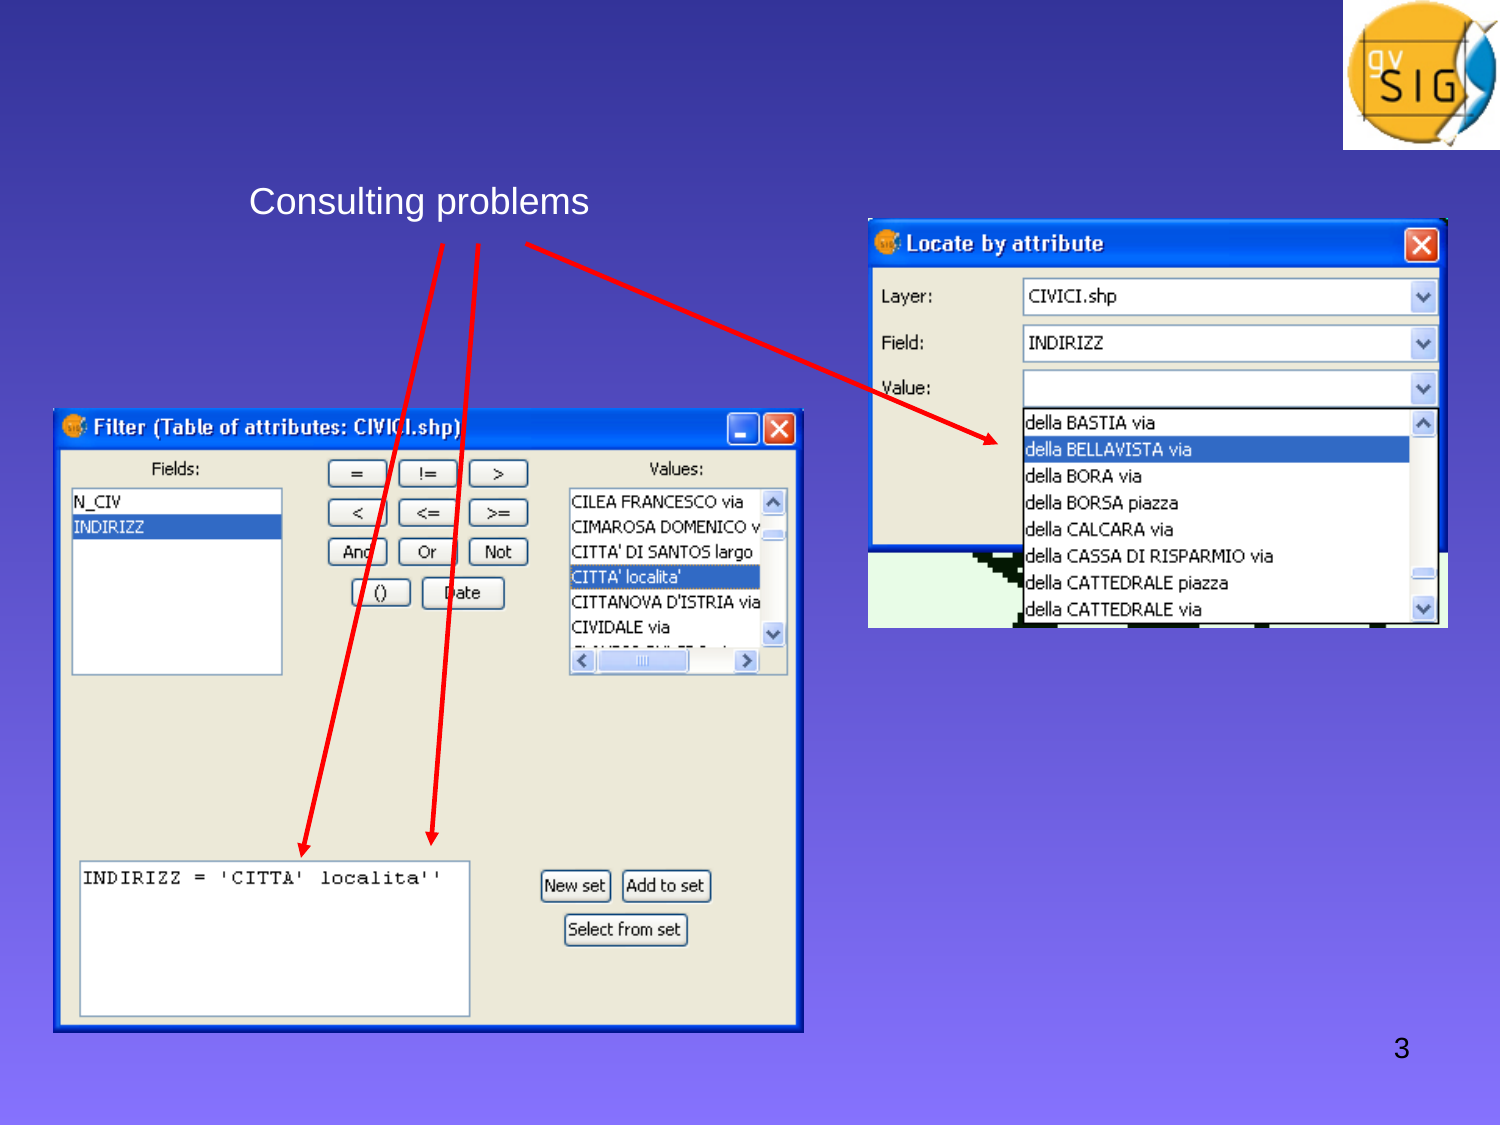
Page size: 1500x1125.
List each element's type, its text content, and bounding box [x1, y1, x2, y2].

text_box Consulting problems [147, 172, 691, 231]
picture [53, 408, 804, 1033]
picture [868, 218, 1448, 628]
picture [1343, 0, 1500, 150]
